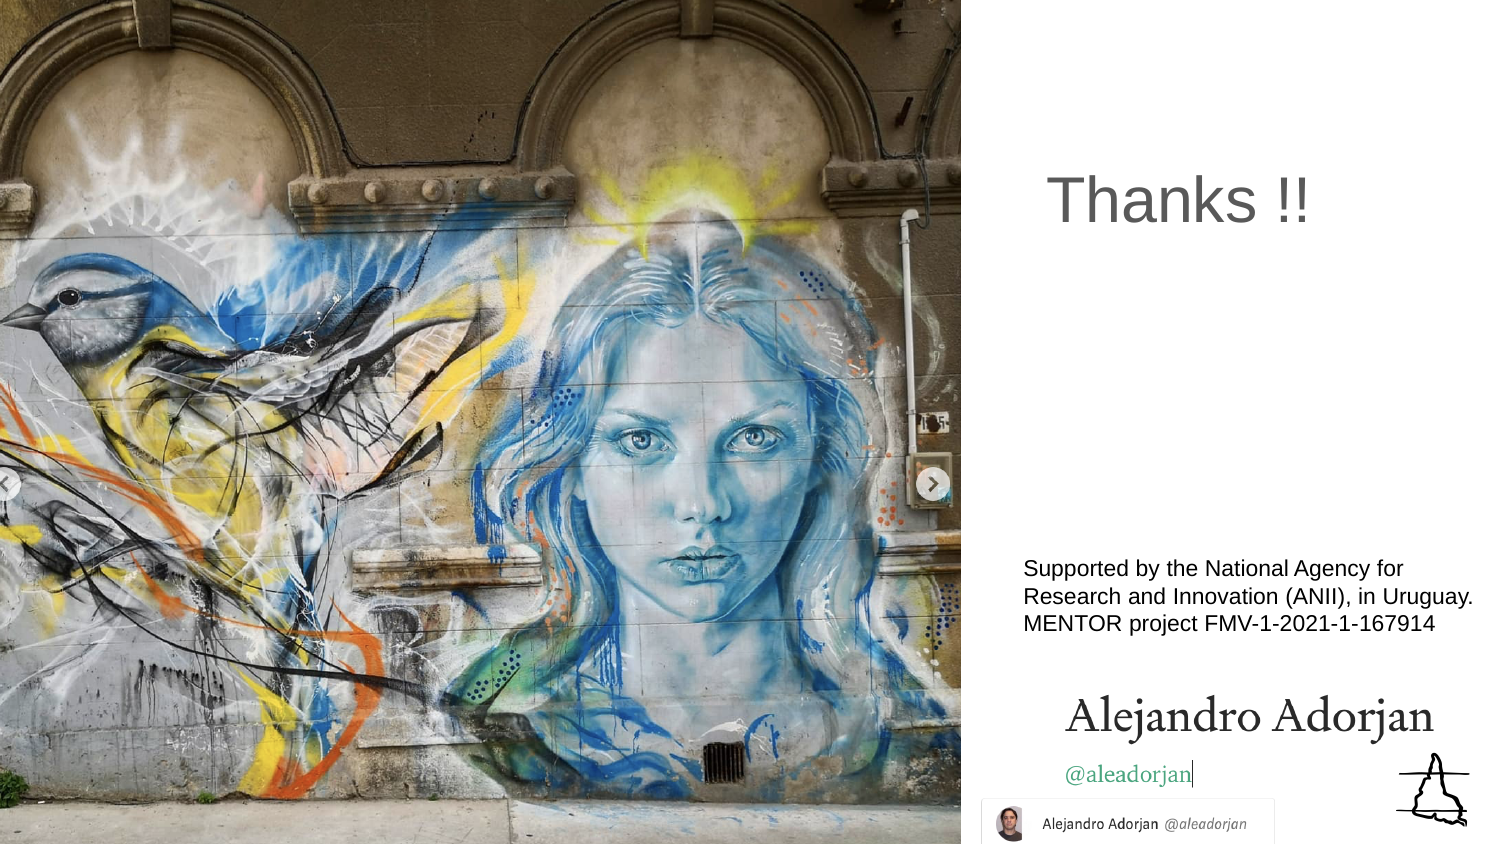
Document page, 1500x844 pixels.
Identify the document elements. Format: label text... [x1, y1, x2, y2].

picture [0, 0, 1500, 844]
text_box Supported by the National Agency for Research and Innovation (ANII), in Uruguay. MENTOR project FMV-1-2021-1-167914 [1008, 538, 1500, 652]
text_box Thanks !! [1031, 142, 1338, 371]
